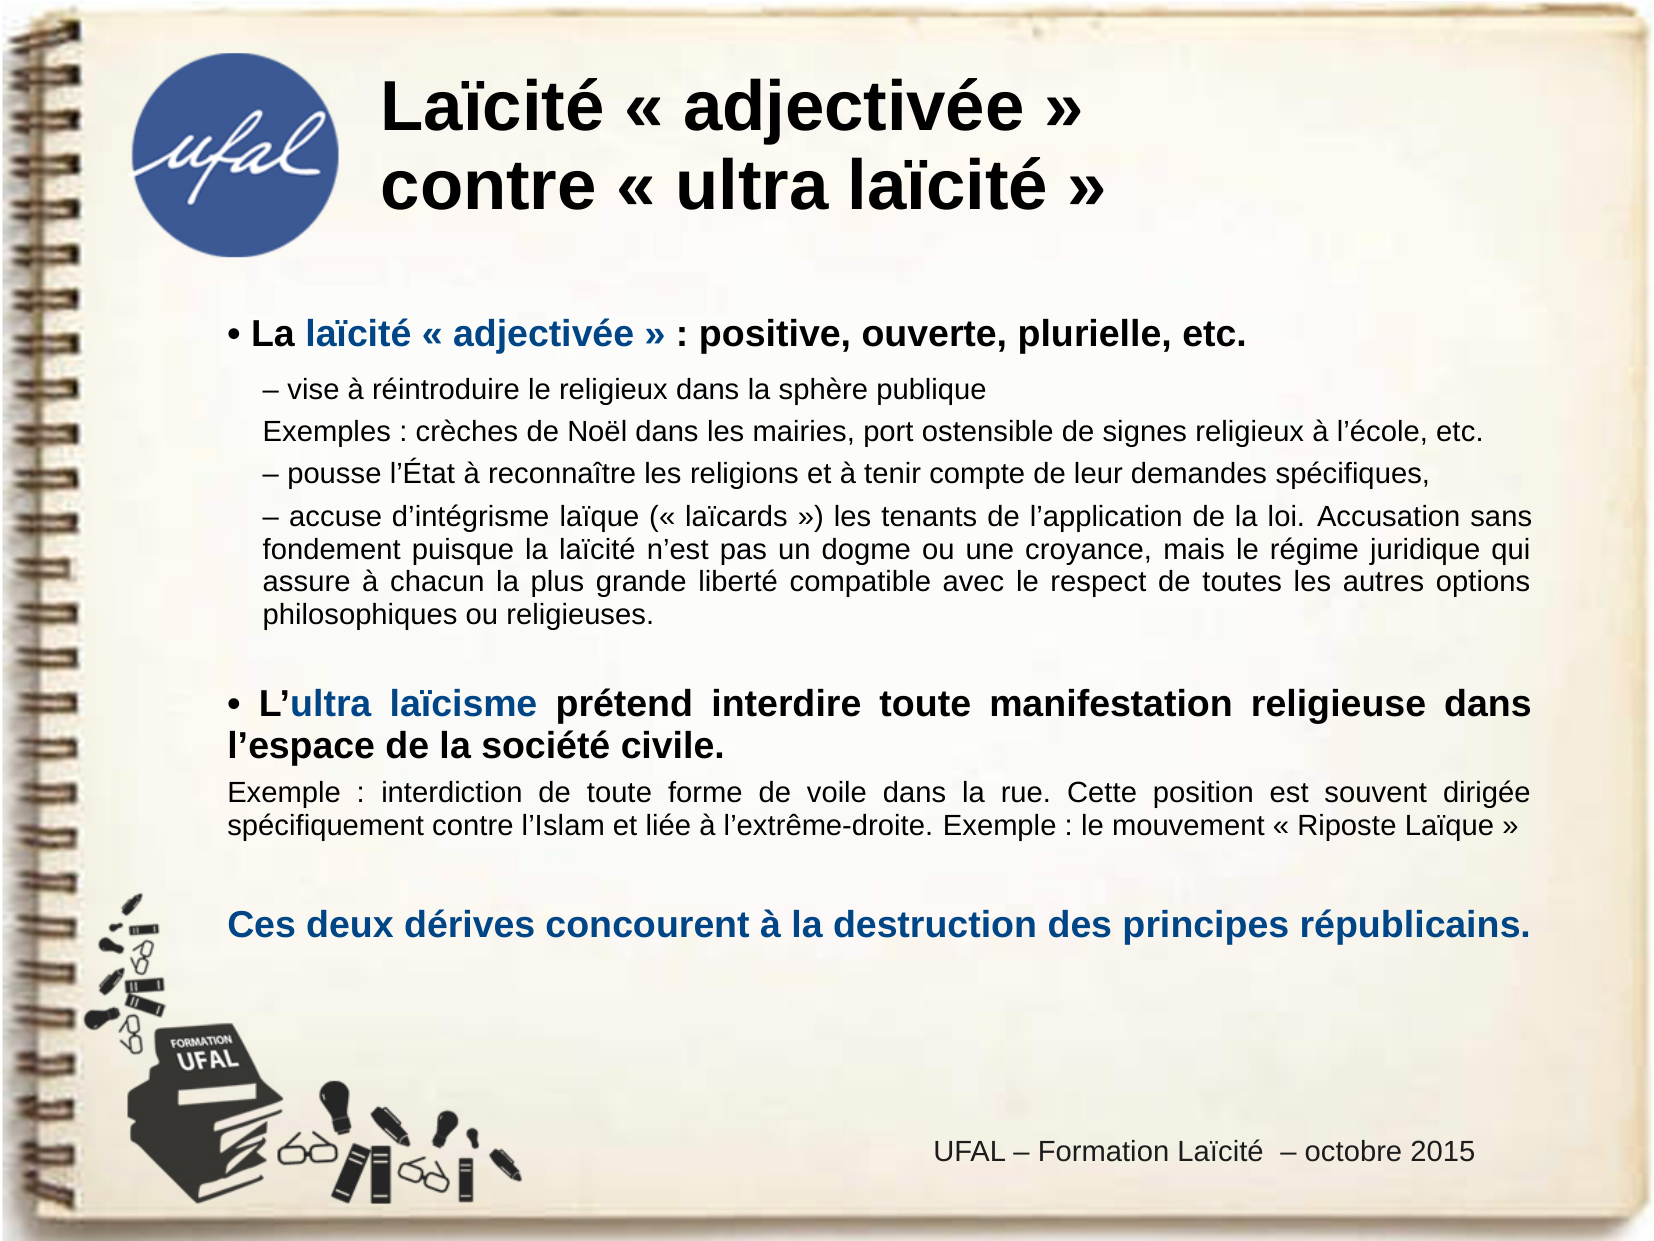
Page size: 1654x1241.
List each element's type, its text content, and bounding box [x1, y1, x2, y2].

text_box UFAL – Formation Laïcité – octobre 2015 [826, 1133, 1583, 1170]
text_box • La laïcité « adjectivée » : positive, ouverte, plurielle, etc. – vise à réintroduire le religieux dans la sphère publique Exemples : crèches de Noël dans les mairies, port ostensible de signes religieux à l’école, etc. – pousse l’État à reconnaître les religions et à tenir compte de leur demandes spécifiques, – accuse d’intégrisme laïque (« laïcards ») les tenants de l’application de la loi. Accusation sans fondement puisque la laïcité n’est pas un dogme ou une croyance, mais le régime juridique qui assure à chacun la plus grande liberté compatible avec le respect de toutes les autres options philosophiques ou religieuses. • L’ultra laïcisme prétend interdire toute manifestation religieuse dans l’espace de la société civile. Exemple : interdiction de toute forme de voile dans la rue. Cette position est souvent dirigée spécifiquement contre l’Islam et liée à l’extrême-droite. Exemple : le mouvement « Riposte Laïque » Ces deux dérives concourent à la destruction des principes républicains. [212, 300, 1548, 958]
text_box Laïcité « adjectivée » contre « ultra laïcité » [366, 59, 1607, 233]
picture [0, 1, 1654, 1241]
